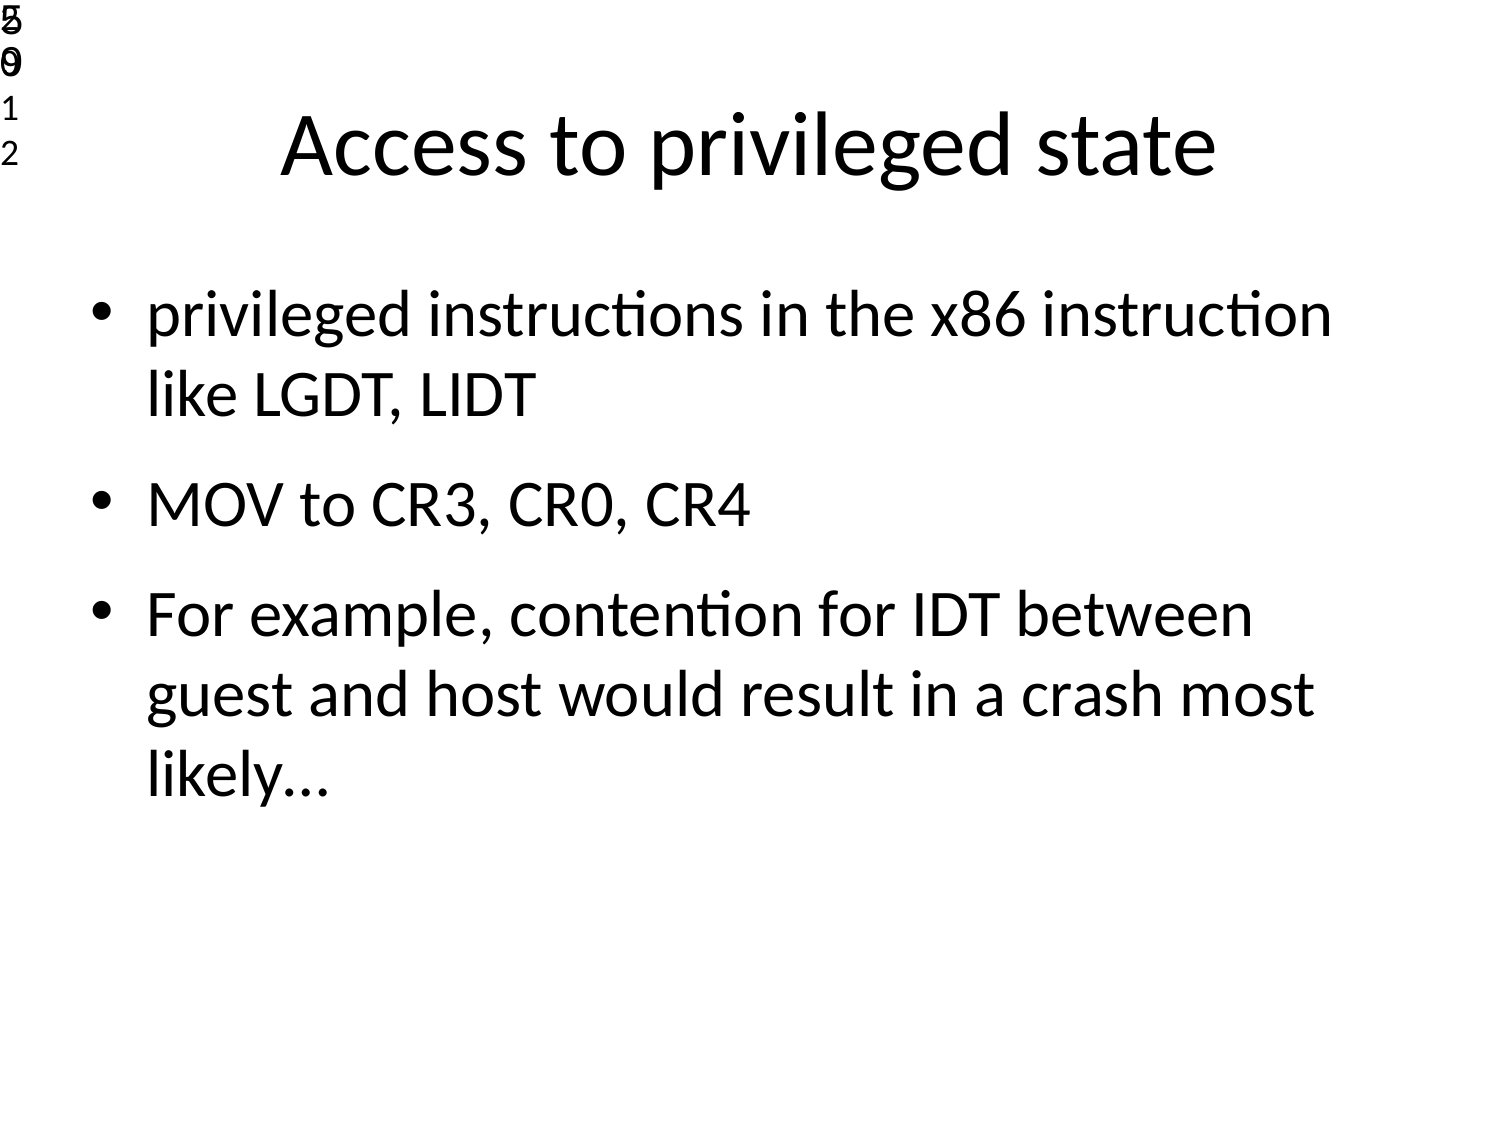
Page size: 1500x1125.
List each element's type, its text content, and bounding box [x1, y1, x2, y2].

title Access to privileged state [75, 45, 1425, 233]
list privileged instructions in the x86 instruction like LGDT, LIDT MOV to CR3, CR0, CR4 For example, contention for IDT between guest and host would result in a crash most likely… [75, 262, 1425, 1005]
